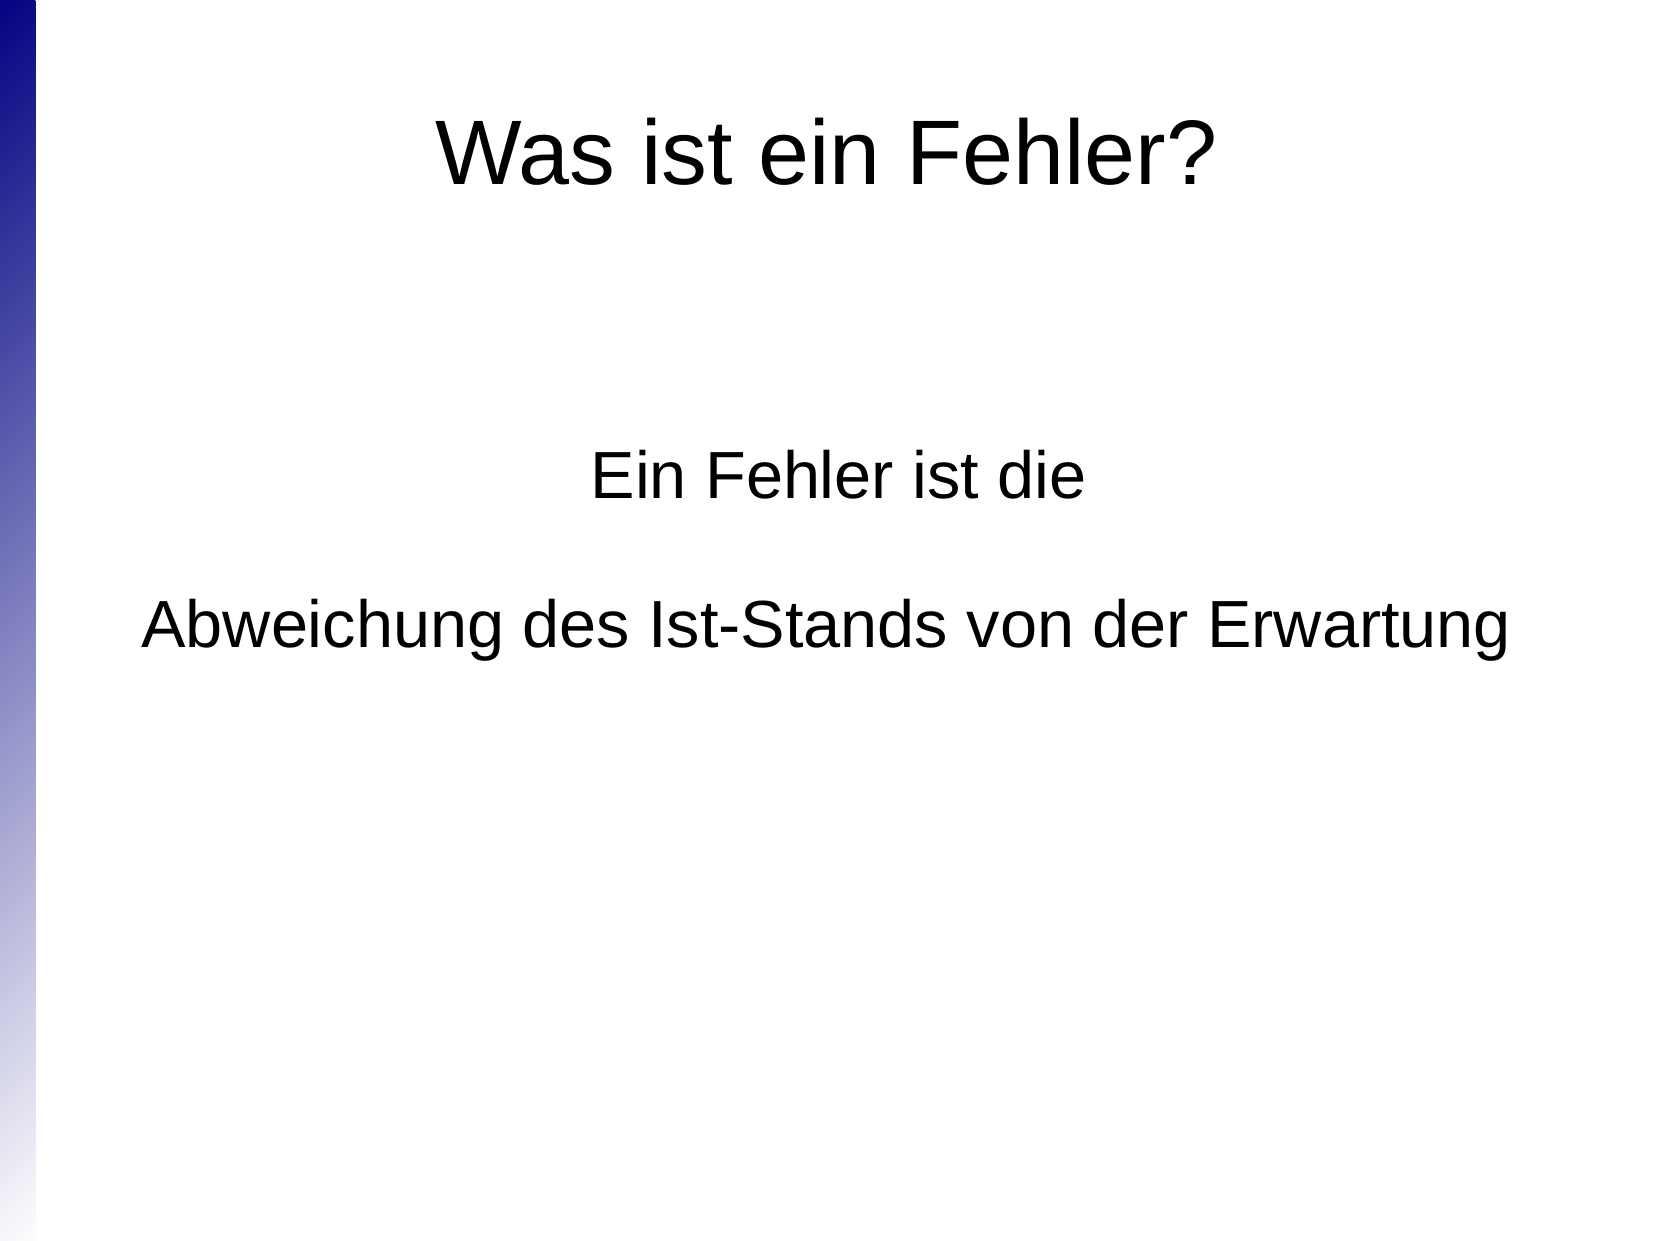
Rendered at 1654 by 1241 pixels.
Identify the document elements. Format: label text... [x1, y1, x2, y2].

title Was ist ein Fehler? [82, 49, 1571, 257]
subtitle Ein Fehler ist die Abweichung des Ist-Stands von der Erwartung [82, 290, 1571, 1109]
